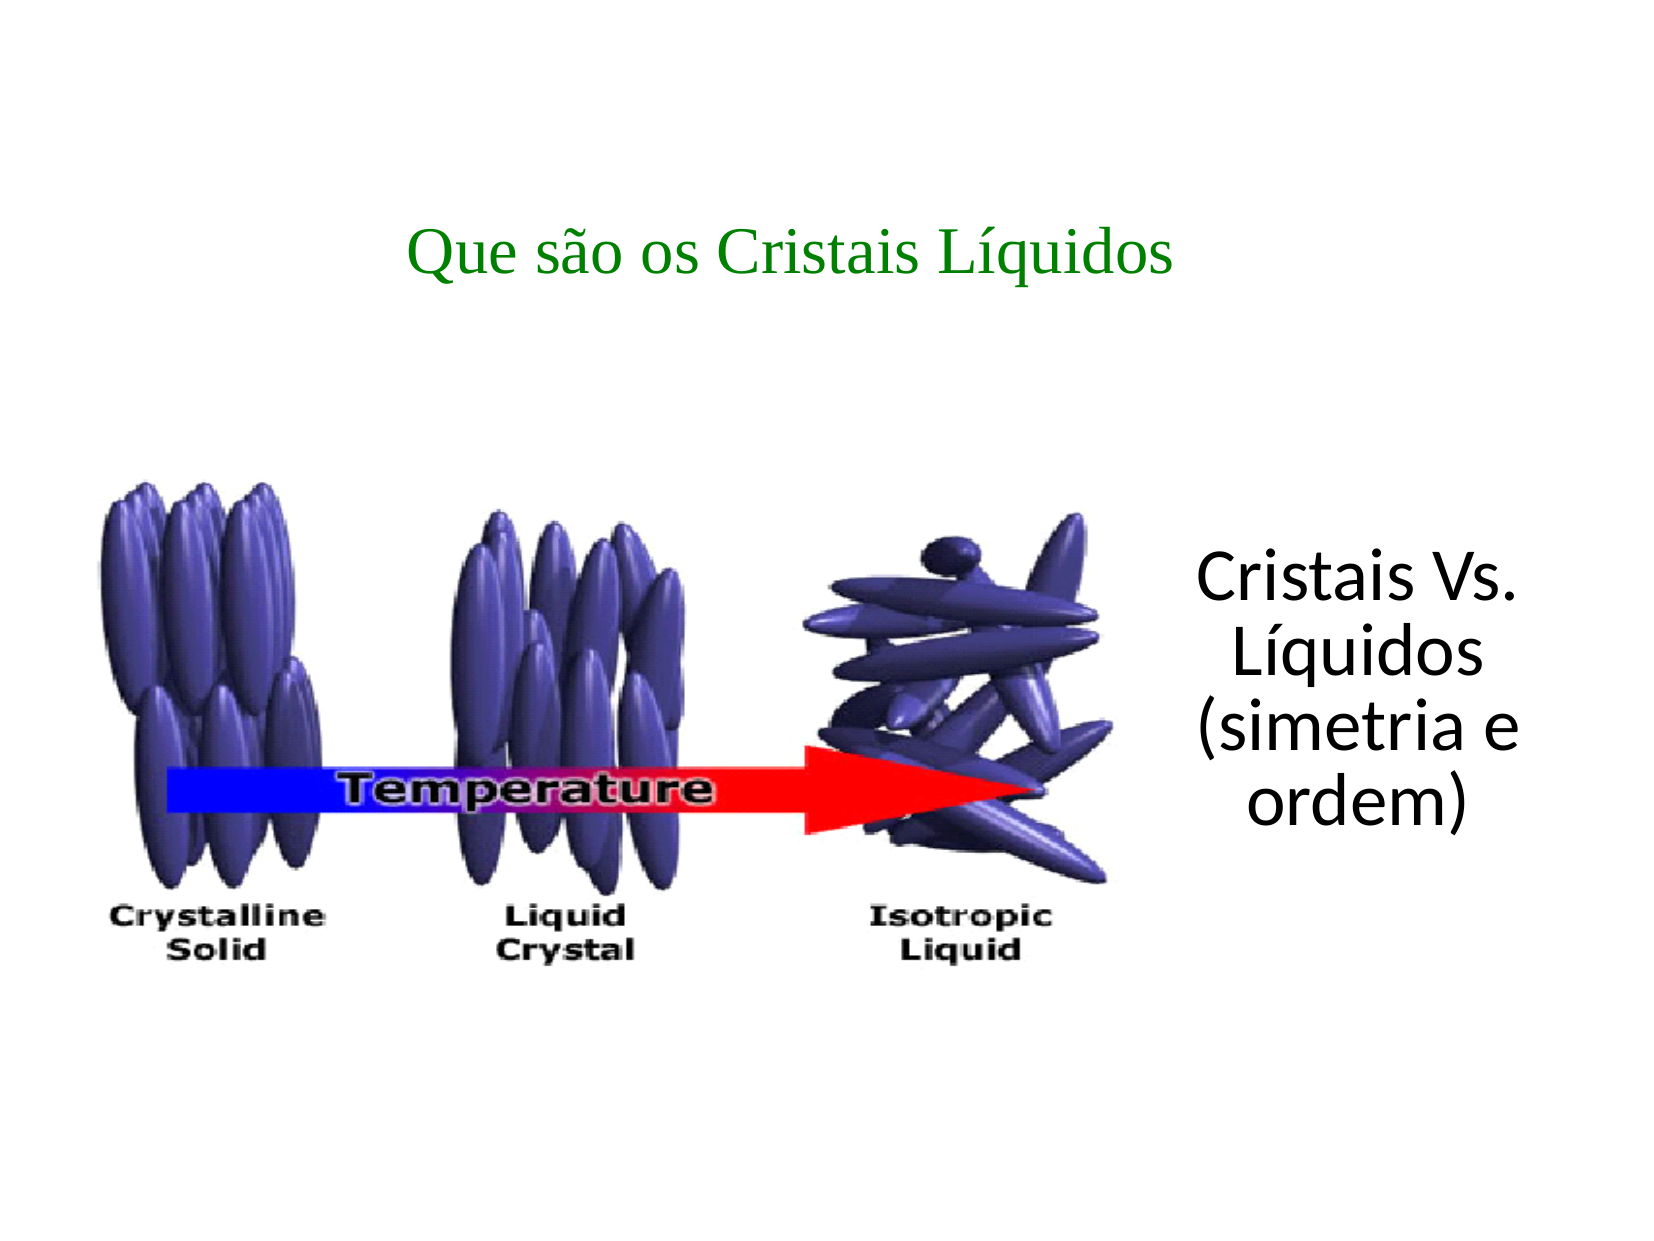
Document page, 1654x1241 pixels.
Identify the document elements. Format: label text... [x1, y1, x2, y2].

title Que são os Cristais Líquidos [47, 176, 1536, 325]
picture [88, 478, 1123, 981]
subtitle Cristais Vs. Líquidos (simetria e ordem) [1122, 383, 1595, 1004]
